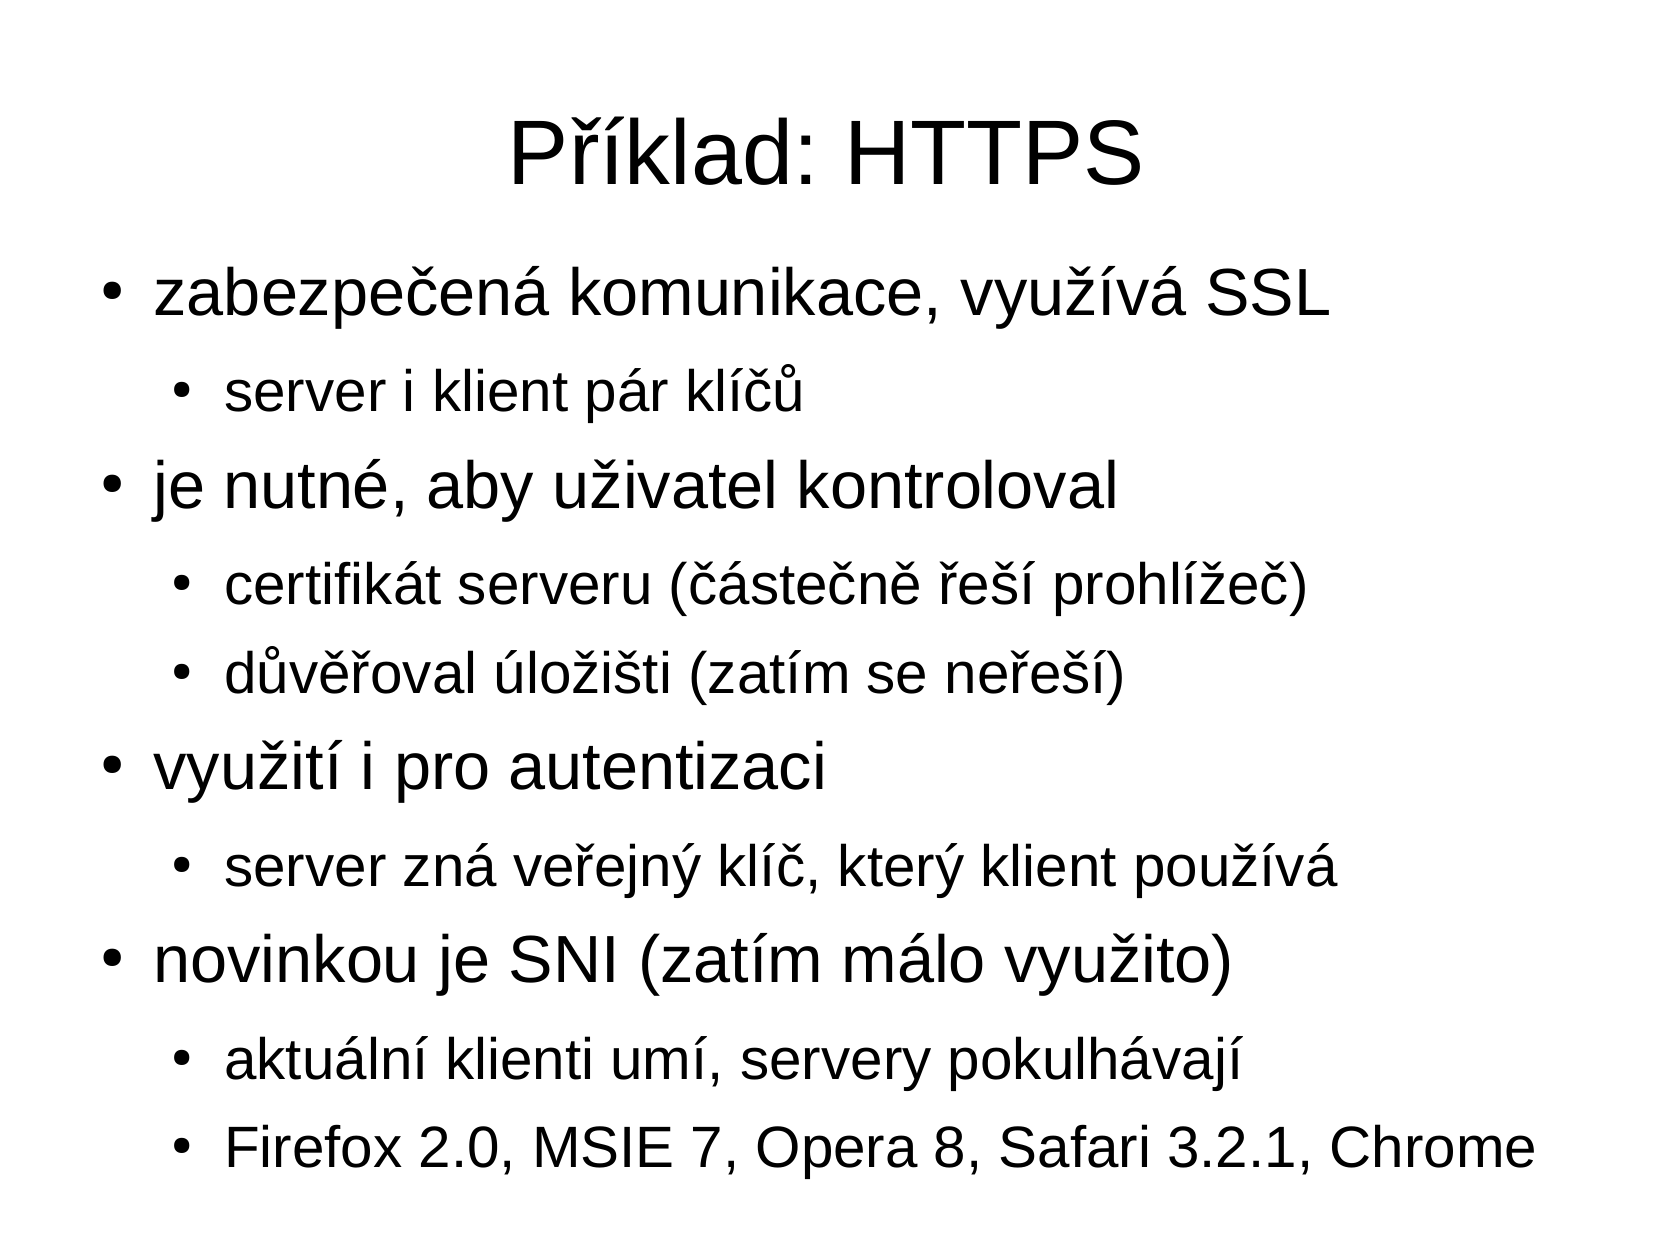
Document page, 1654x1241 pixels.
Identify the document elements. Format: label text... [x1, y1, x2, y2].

title Příklad: HTTPS [82, 56, 1571, 250]
list zabezpečená komunikace, využívá SSL server i klient pár klíčů je nutné, aby uživatel kontroloval certifikát serveru (částečně řeší prohlížeč) důvěřoval úložišti (zatím se neřeší) využití i pro autentizaci server zná veřejný klíč, který klient používá novinkou je SNI (zatím málo využito) aktuální klienti umí, servery pokulhávají Firefox 2.0, MSIE 7, Opera 8, Safari 3.2.1, Chrome [82, 254, 1571, 1181]
